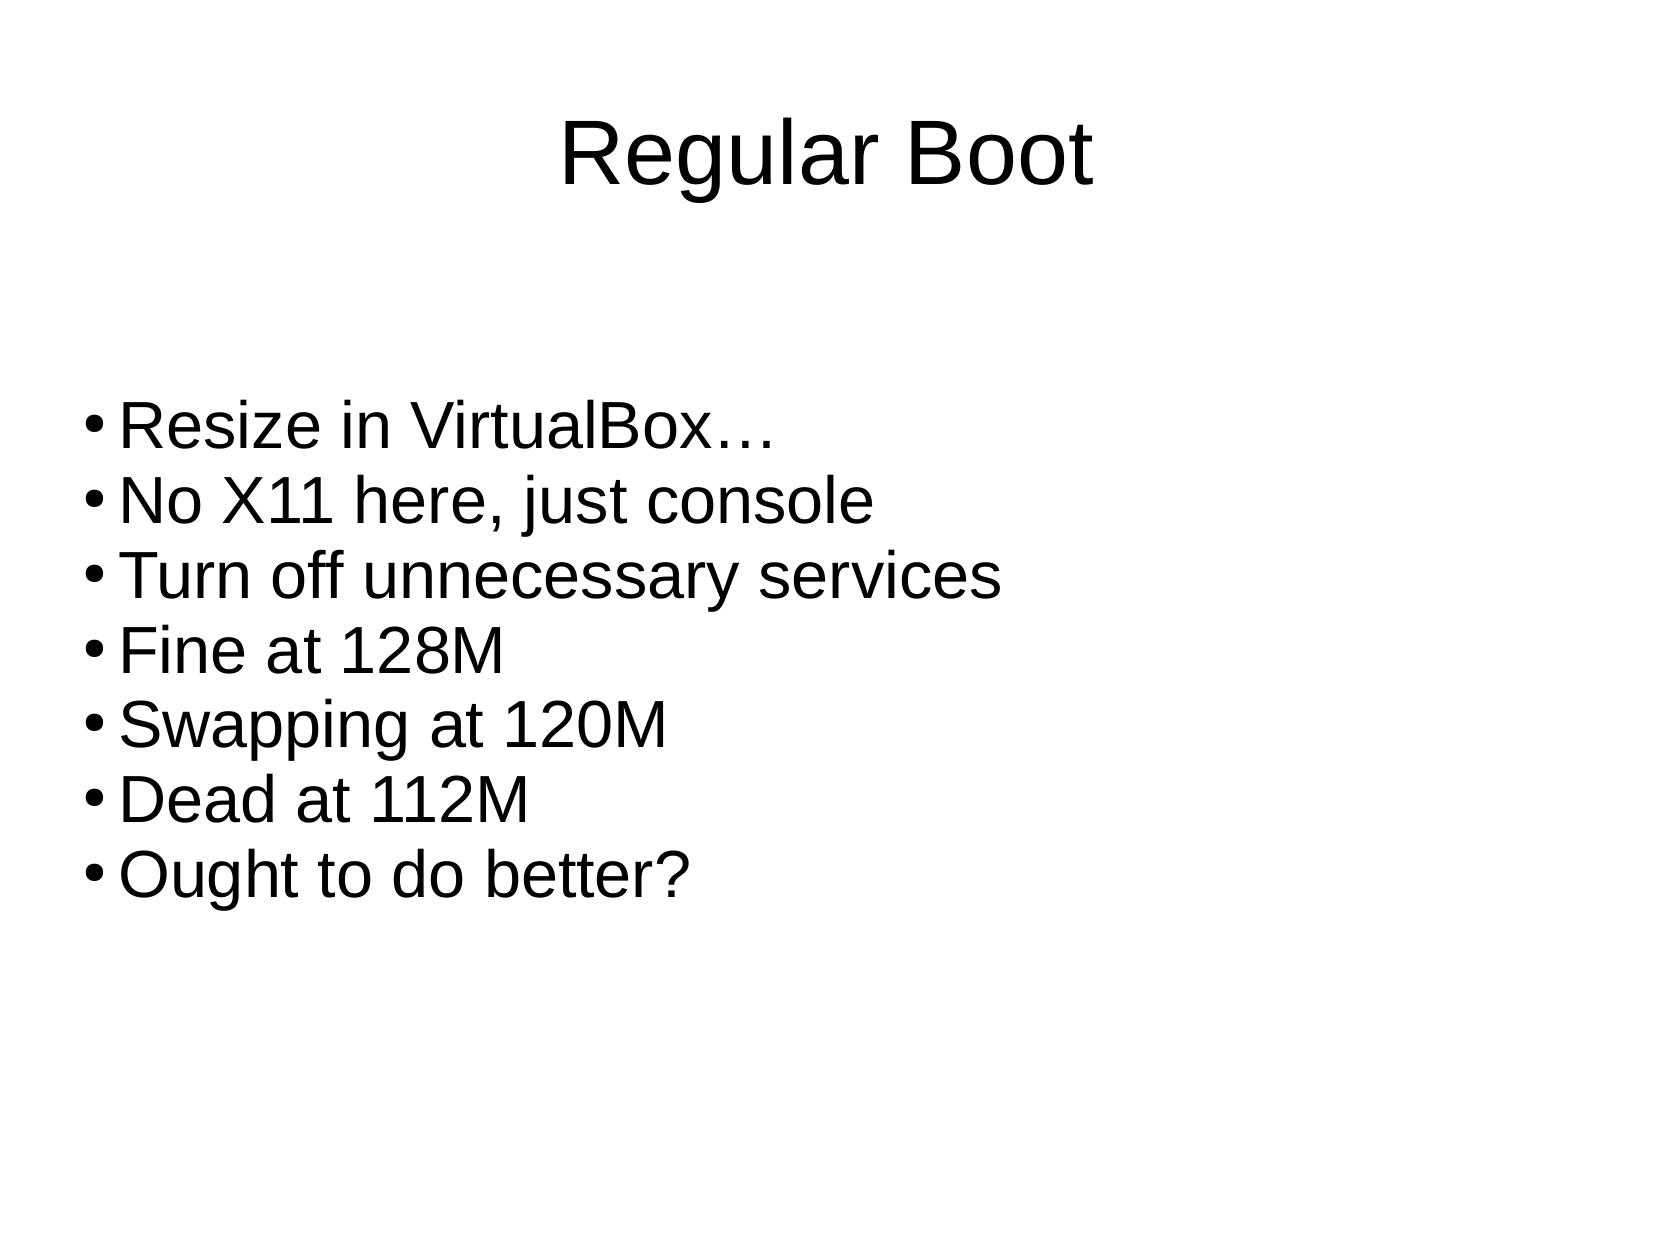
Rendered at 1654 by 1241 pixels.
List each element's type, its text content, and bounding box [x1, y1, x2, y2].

subtitle Resize in VirtualBox… No X11 here, just console Turn off unnecessary services Fine at 128M Swapping at 120M Dead at 112M Ought to do better? [82, 290, 1571, 1010]
title Regular Boot [82, 49, 1571, 257]
